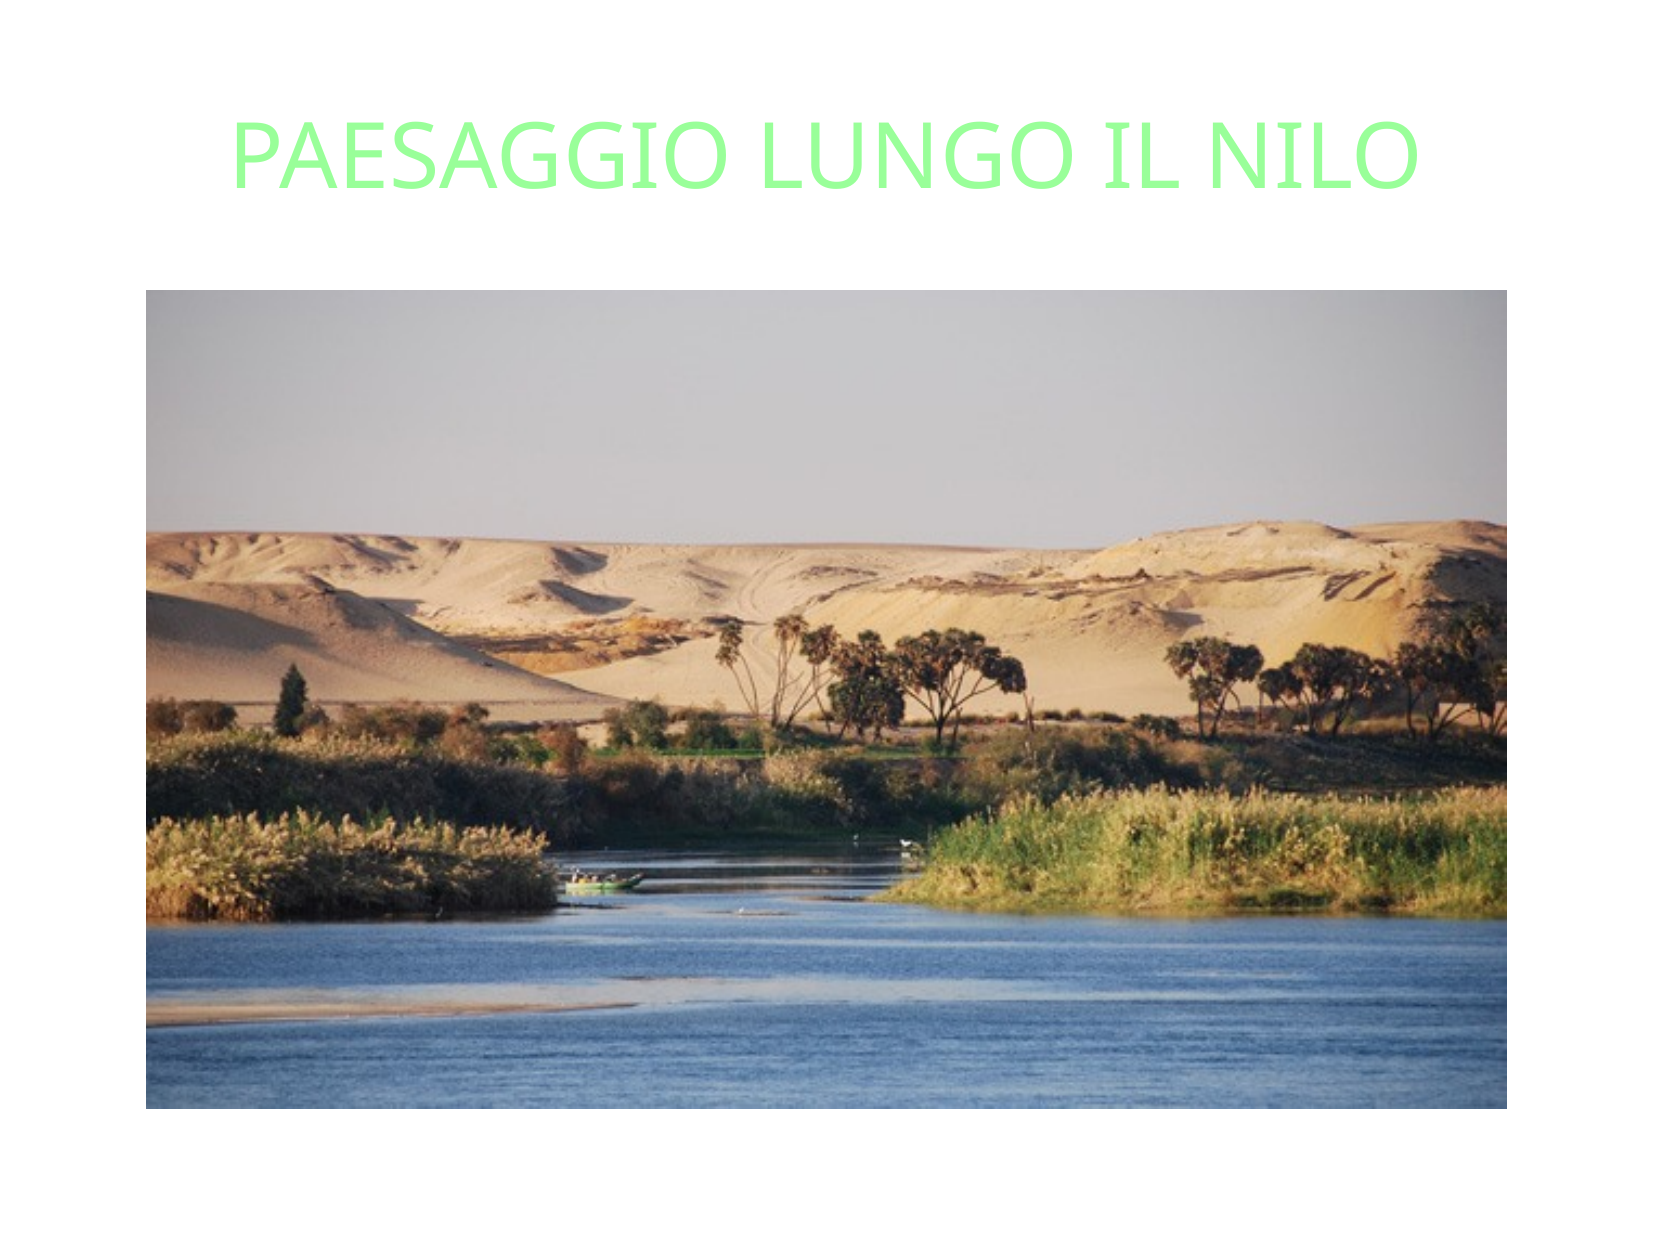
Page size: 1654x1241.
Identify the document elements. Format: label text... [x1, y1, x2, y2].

picture [146, 290, 1507, 1109]
title PAESAGGIO LUNGO IL NILO [82, 48, 1571, 258]
